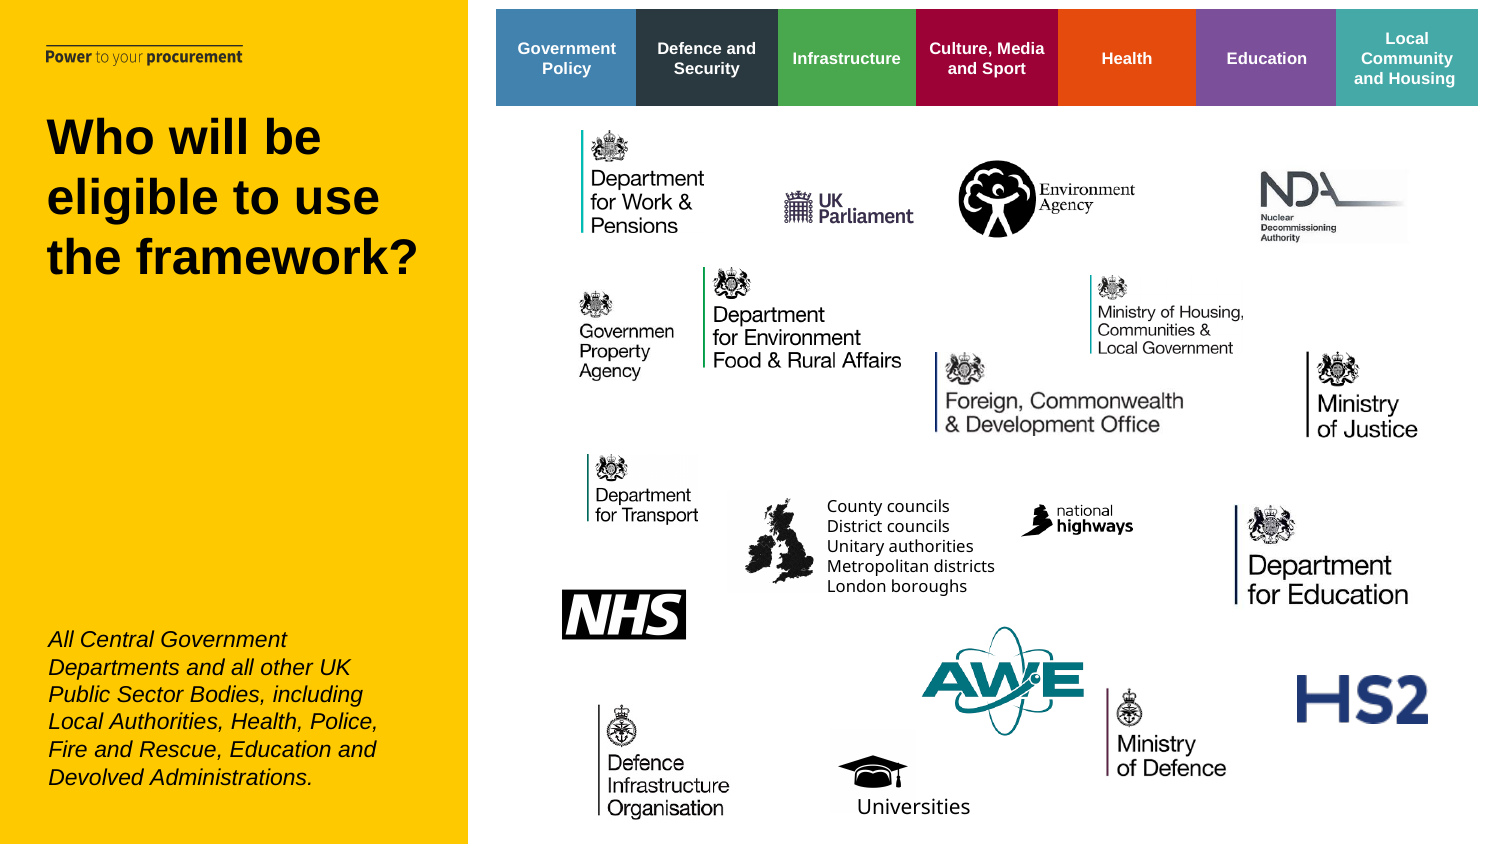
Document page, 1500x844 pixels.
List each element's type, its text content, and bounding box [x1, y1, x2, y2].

picture [1098, 665, 1234, 799]
picture [1247, 165, 1417, 250]
picture [1297, 675, 1428, 724]
picture [703, 267, 901, 368]
picture [1286, 323, 1439, 465]
text_box Universities [841, 778, 1001, 835]
text_box Government Policy [497, 10, 637, 105]
picture [935, 275, 1243, 436]
picture [781, 169, 917, 245]
text_box Defence and Security [637, 10, 777, 105]
text_box Education [1197, 10, 1337, 105]
picture [955, 149, 1138, 249]
picture [727, 490, 811, 593]
picture [581, 130, 704, 234]
picture [581, 704, 756, 820]
text_box Local Community and Housing [1337, 10, 1477, 105]
picture [1015, 459, 1138, 581]
text_box Health [1057, 10, 1197, 105]
title Who will be eligible to use the framework? [46, 104, 423, 209]
picture [921, 626, 1084, 736]
picture [587, 454, 698, 525]
text_box All Central Government Departments and all other UK Public Sector Bodies, including Local Authorities, Health, Police, Fire and Rescue, Education and Devolved Administrations. [33, 609, 418, 807]
text_box Culture, Media and Sport [917, 10, 1057, 105]
picture [1233, 504, 1431, 614]
text_box County councils District councils Unitary authorities Metropolitan districts London boroughs [811, 481, 1060, 633]
picture [830, 729, 916, 813]
picture [573, 290, 674, 382]
picture [556, 547, 692, 682]
text_box Infrastructure [777, 10, 917, 105]
